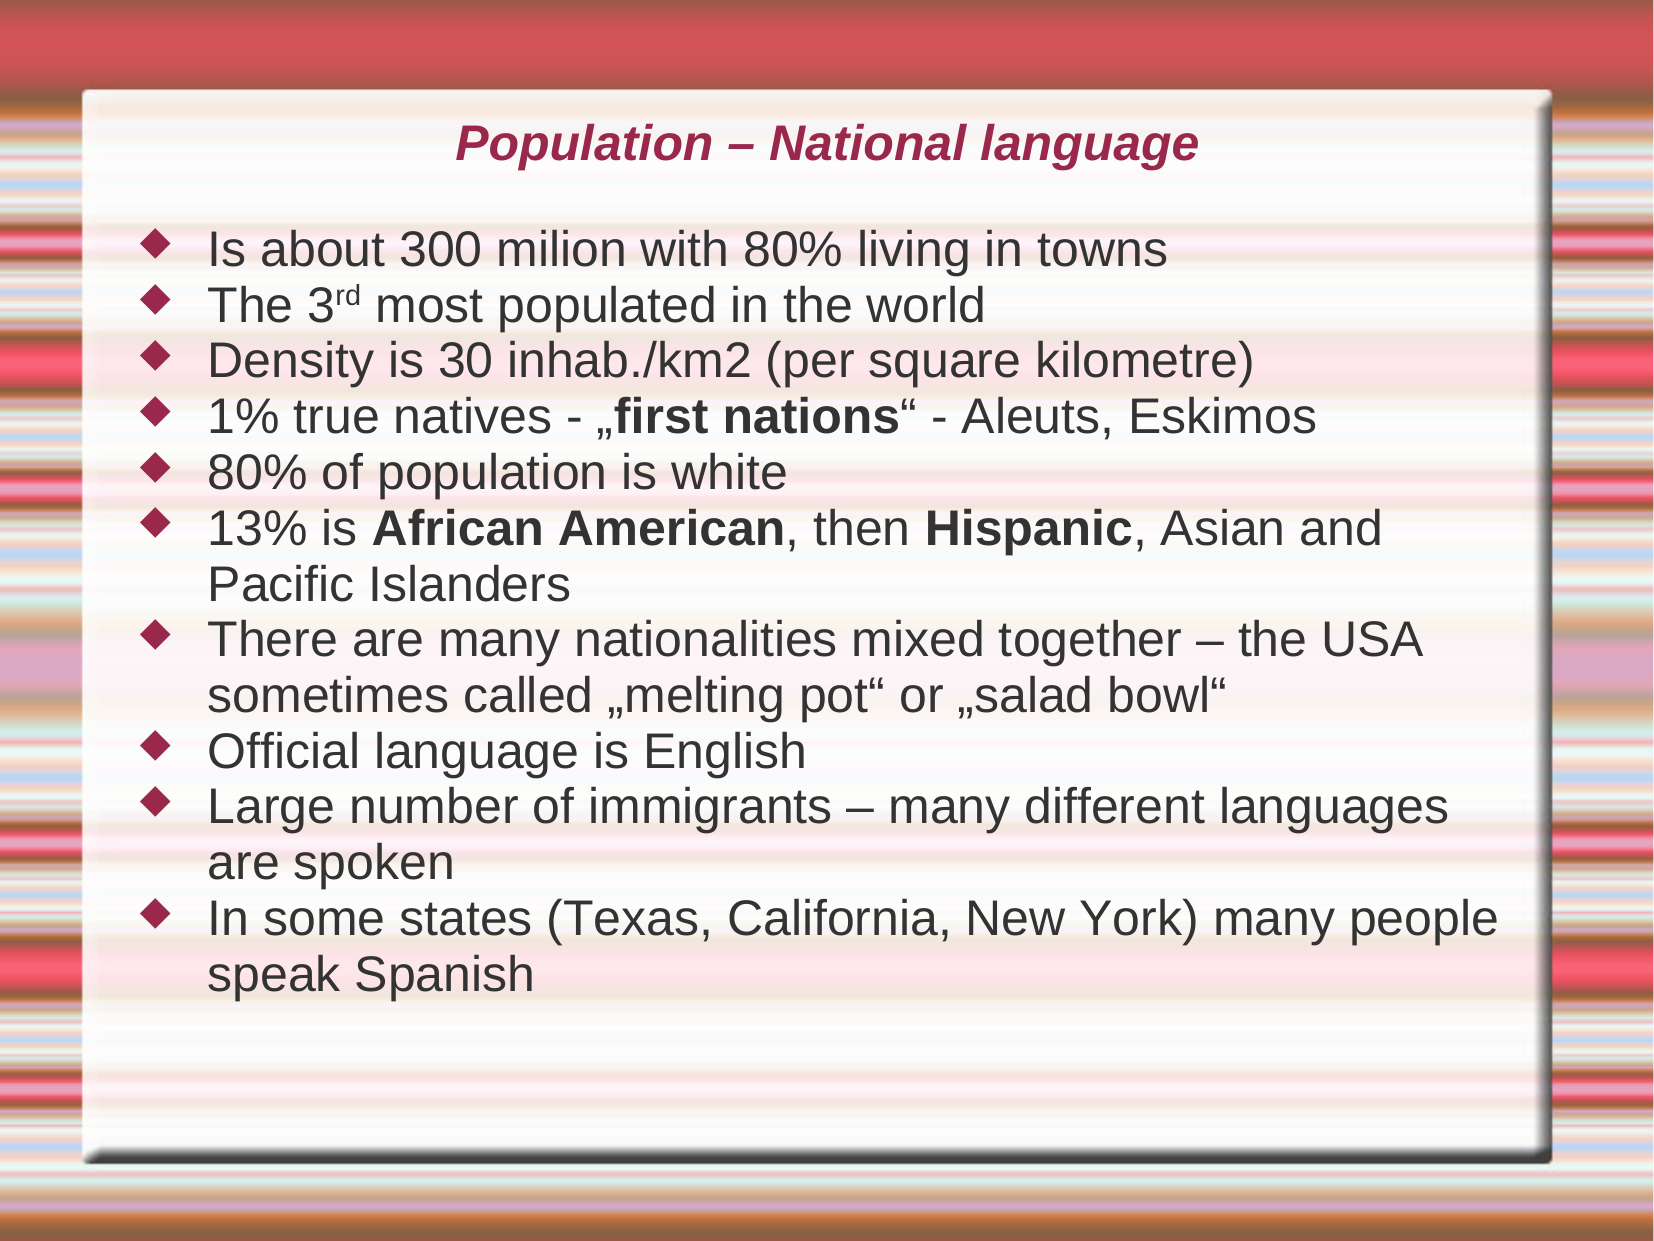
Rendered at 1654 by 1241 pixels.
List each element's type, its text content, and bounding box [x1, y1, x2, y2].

picture [0, 0, 1654, 1241]
title Population – National language [121, 50, 1534, 237]
list Is about 300 milion with 80% living in towns The 3rd most populated in the world Density is 30 inhab./km2 (per square kilometre) 1% true natives - „first nations“ - Aleuts, Eskimos 80% of population is white 13% is African American, then Hispanic, Asian and Pacific Islanders There are many nationalities mixed together – the USA sometimes called „melting pot“ or „salad bowl“ Official language is English Large number of immigrants – many different languages are spoken In some states (Texas, California, New York) many people speak Spanish [124, 221, 1506, 1007]
